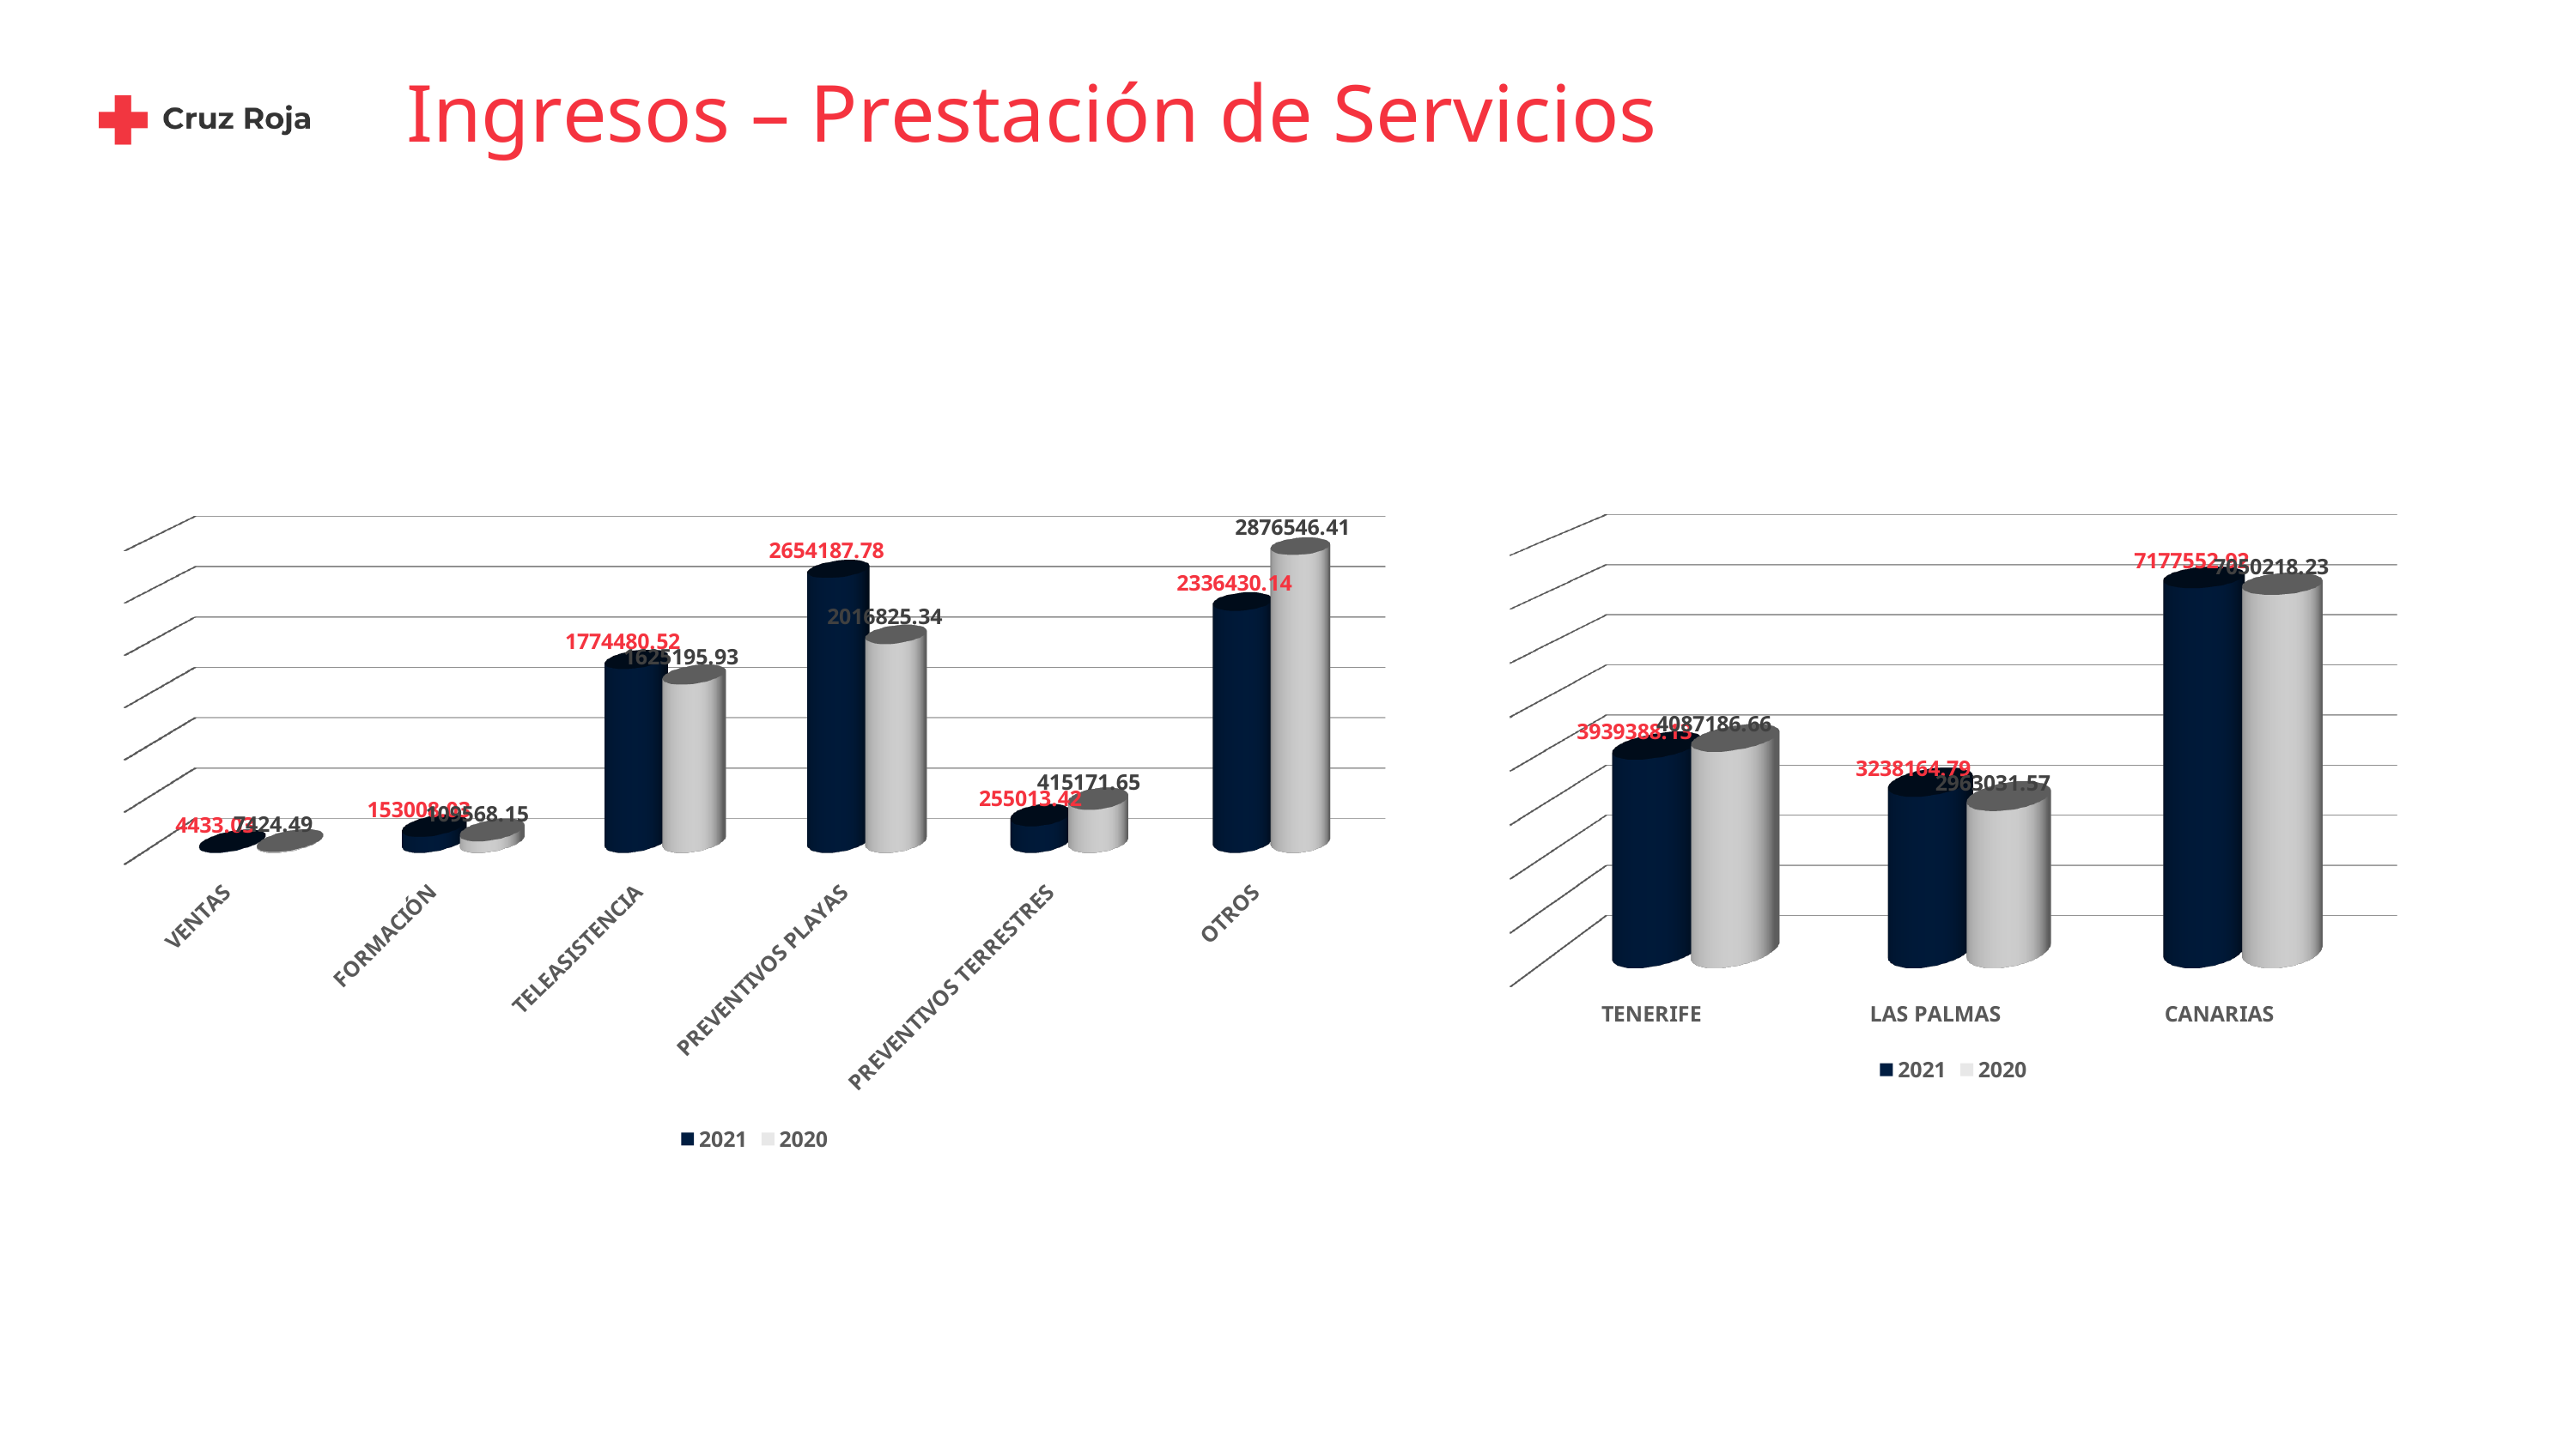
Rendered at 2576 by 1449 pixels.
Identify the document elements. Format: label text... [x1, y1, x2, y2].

chart [90, 503, 1419, 1160]
chart [1477, 503, 2430, 1090]
text_box Ingresos – Prestación de Servicios [393, 75, 2501, 165]
